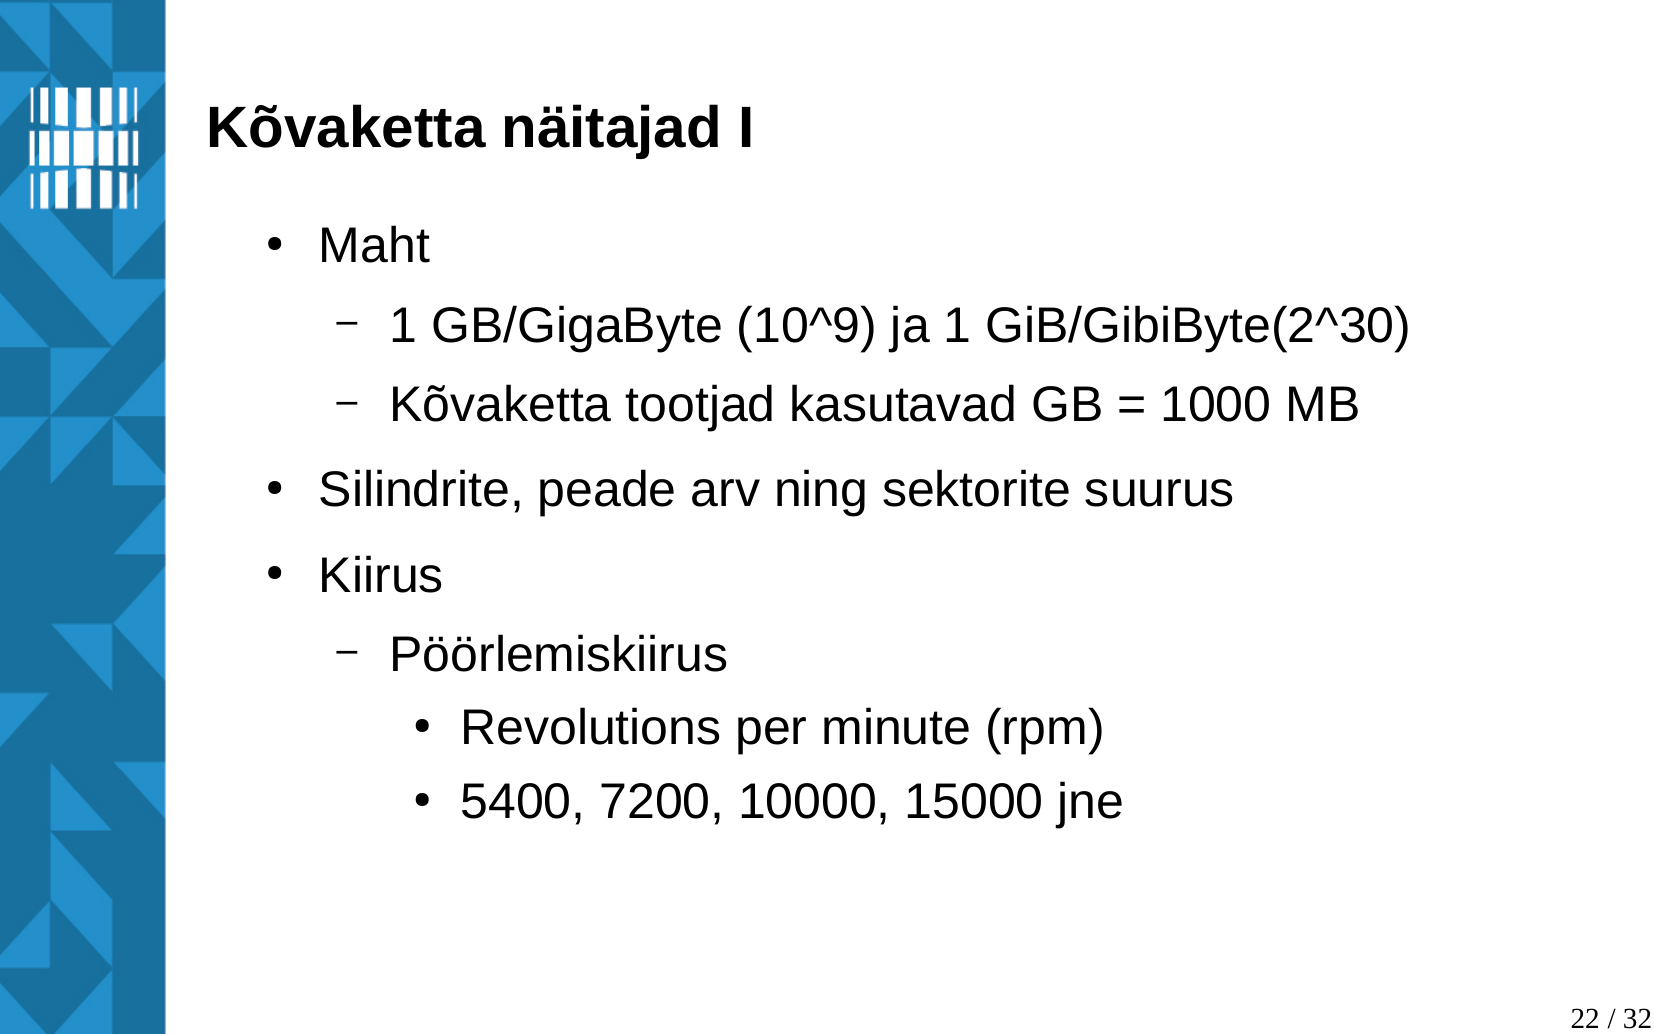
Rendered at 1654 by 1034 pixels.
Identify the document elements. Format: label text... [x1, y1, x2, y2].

list Maht 1 GB/GigaByte (10^9) ja 1 GiB/GibiByte(2^30) Kõvaketta tootjad kasutavad GB = 1000 MB Silindrite, peade arv ning sektorite suurus Kiirus Pöörlemiskiirus Revolutions per minute (rpm) 5400, 7200, 10000, 15000 jne [248, 217, 1477, 839]
title Kõvaketta näitajad I [206, 41, 1560, 214]
